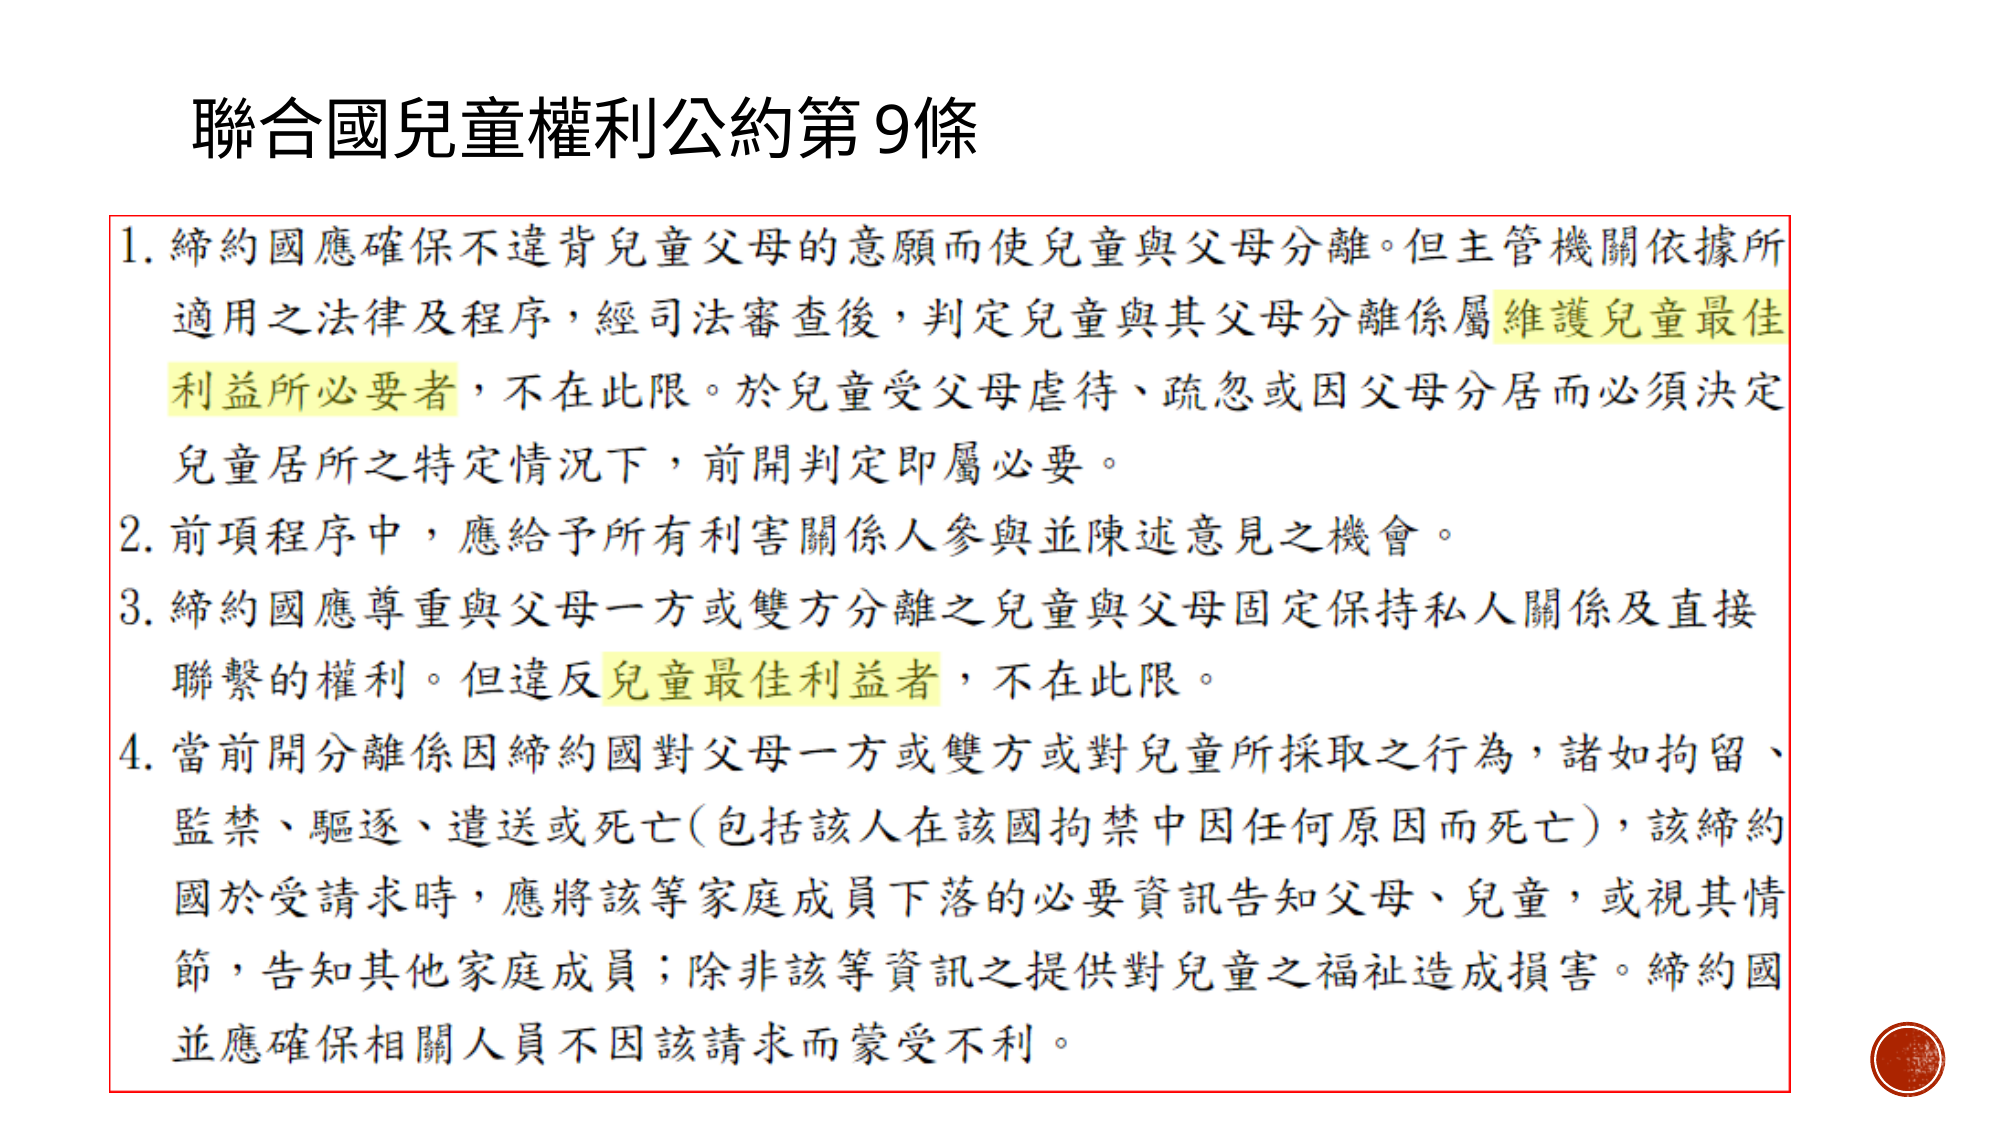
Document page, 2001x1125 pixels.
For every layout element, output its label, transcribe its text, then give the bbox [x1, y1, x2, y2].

title 聯合國兒童權利公約第9條 [175, 79, 1826, 178]
picture [109, 215, 1791, 1093]
